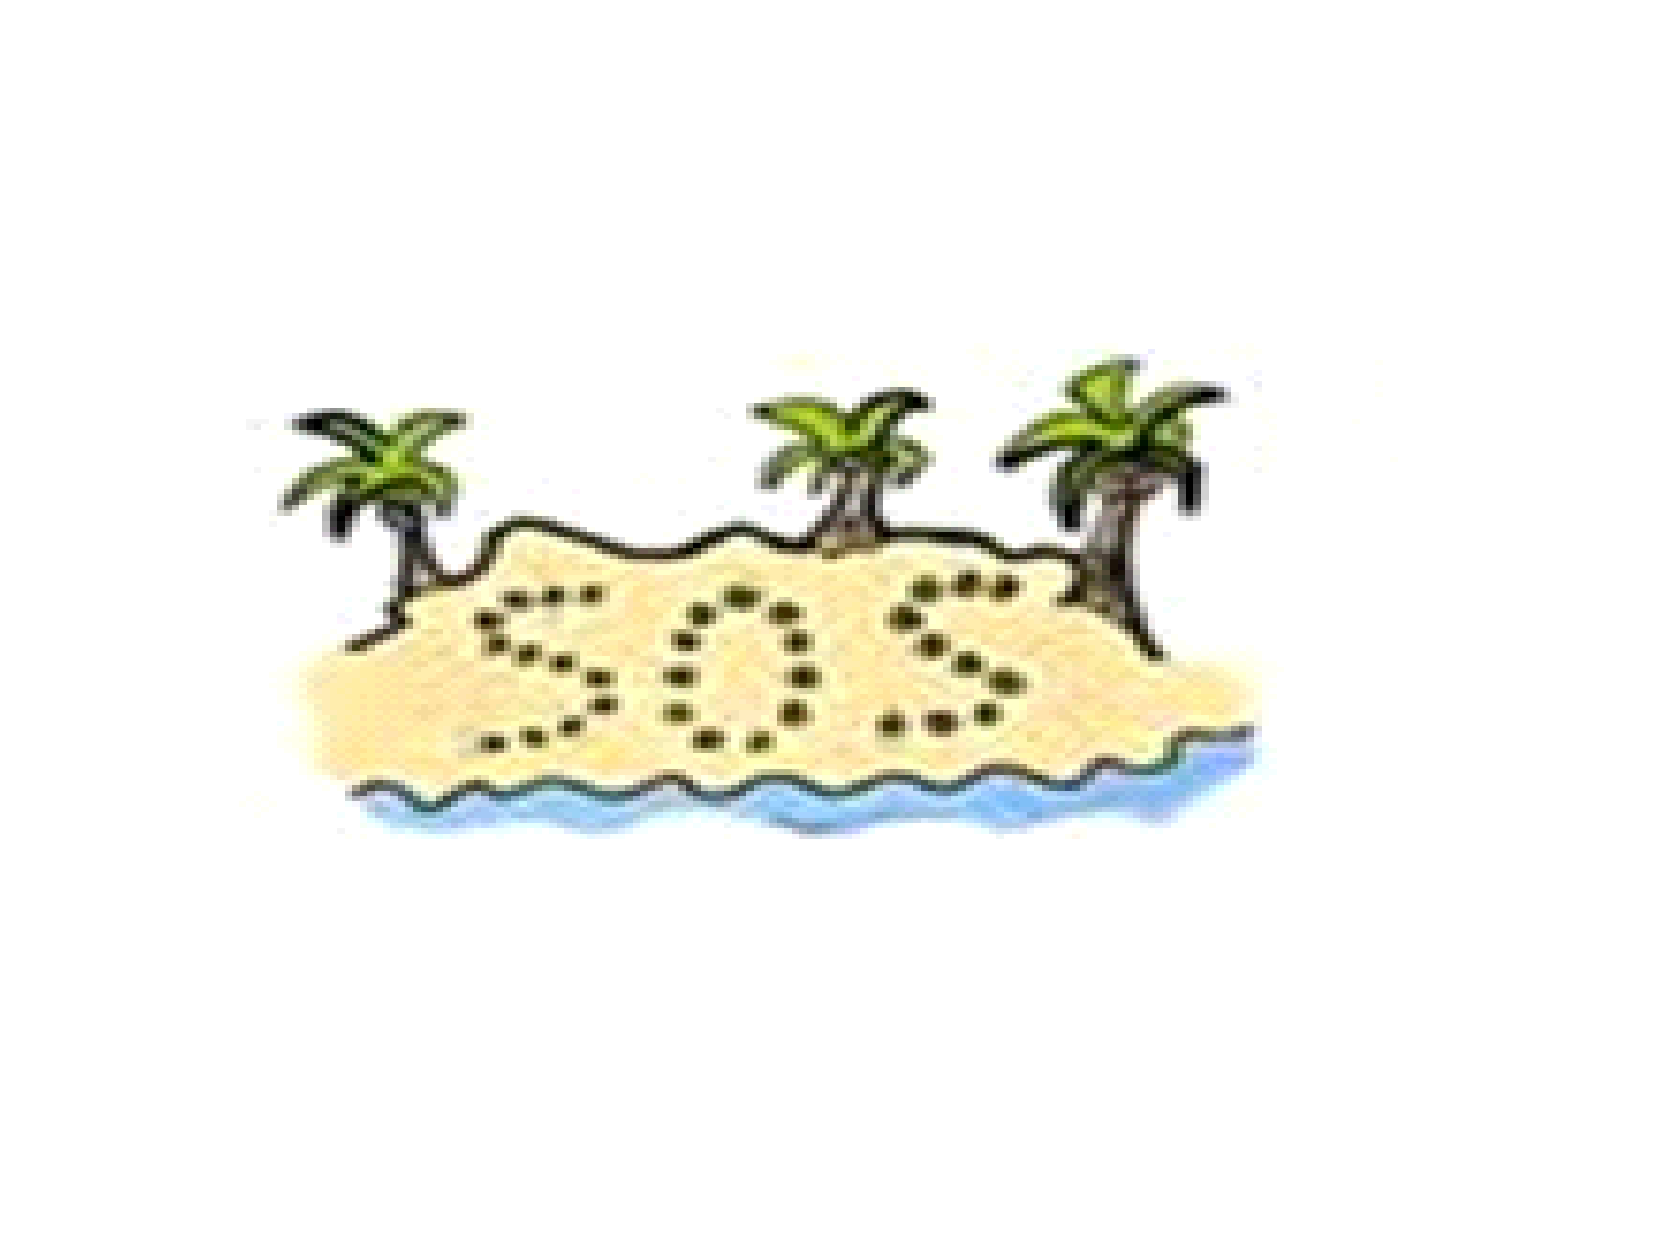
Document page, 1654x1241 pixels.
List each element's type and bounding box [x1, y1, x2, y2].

picture [224, 290, 1406, 969]
